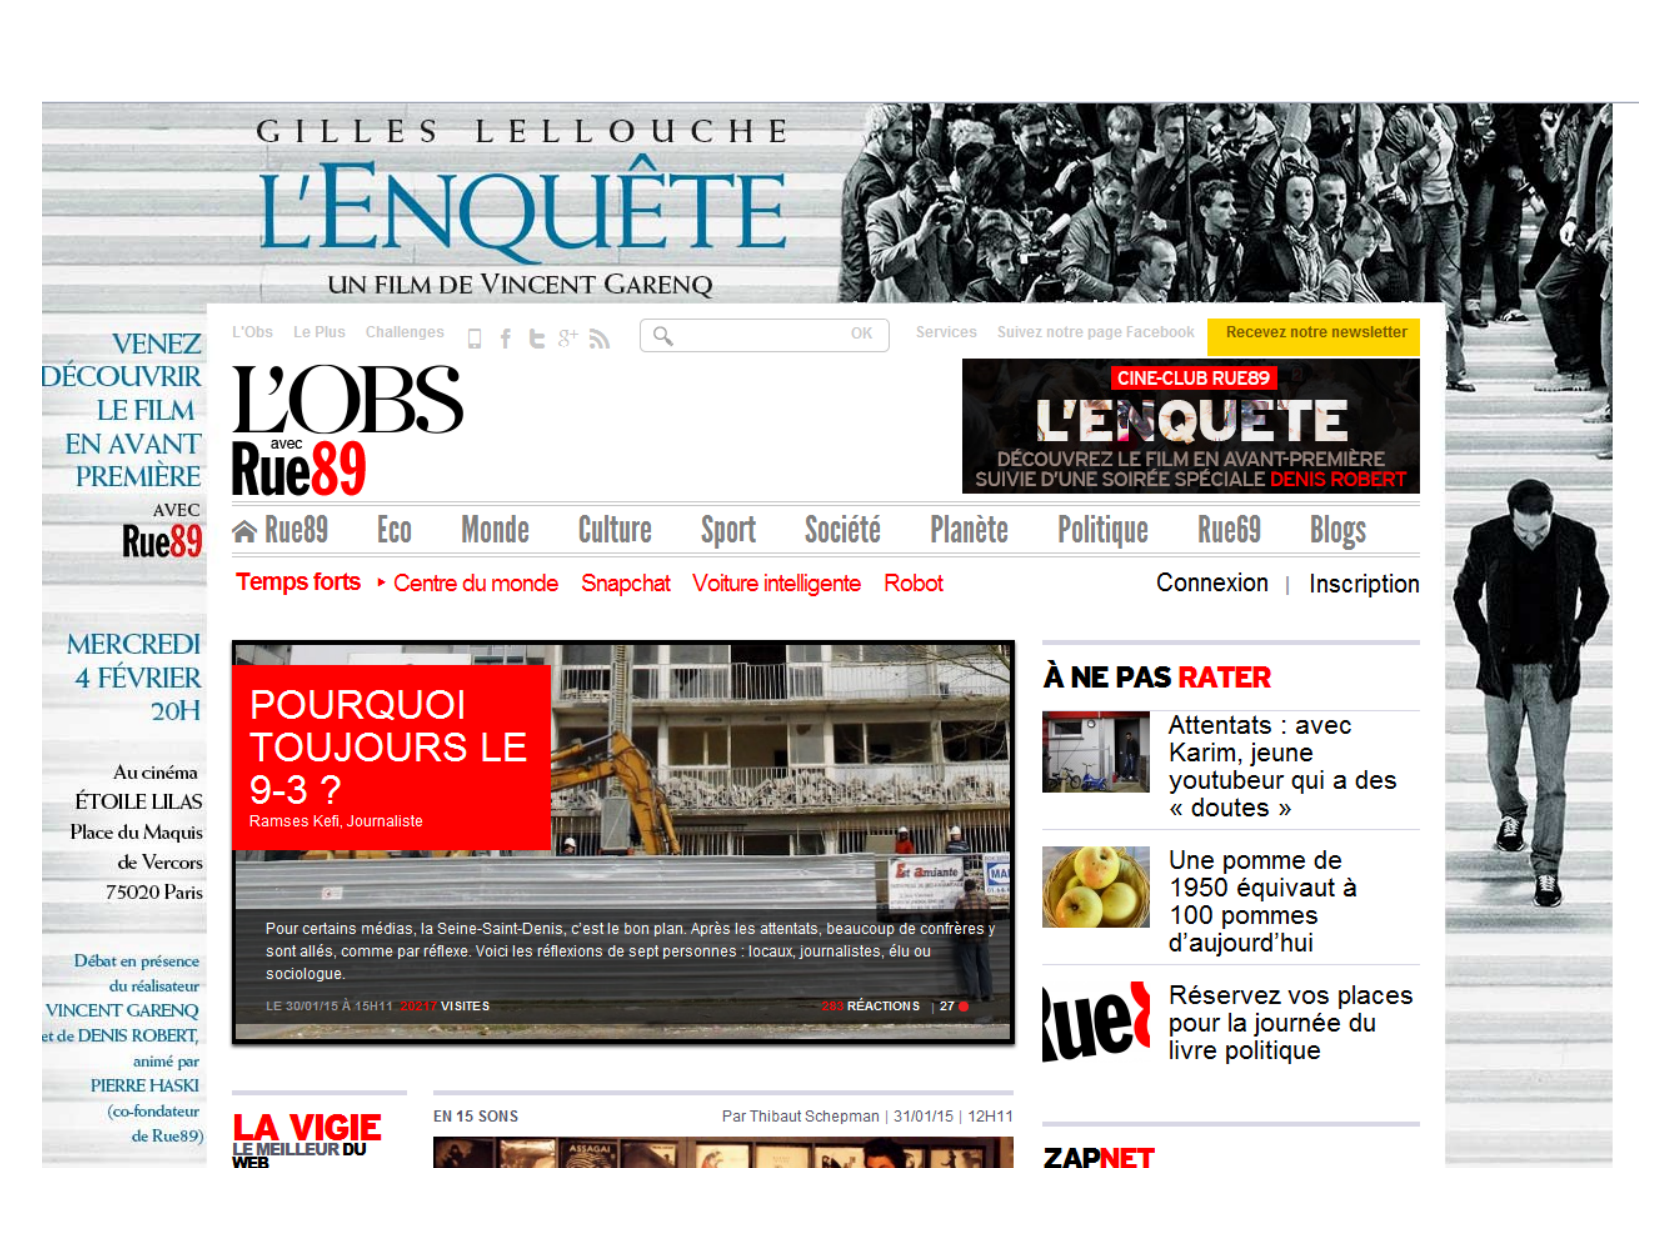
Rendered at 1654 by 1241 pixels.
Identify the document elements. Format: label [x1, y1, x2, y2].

picture [42, 101, 1639, 1168]
